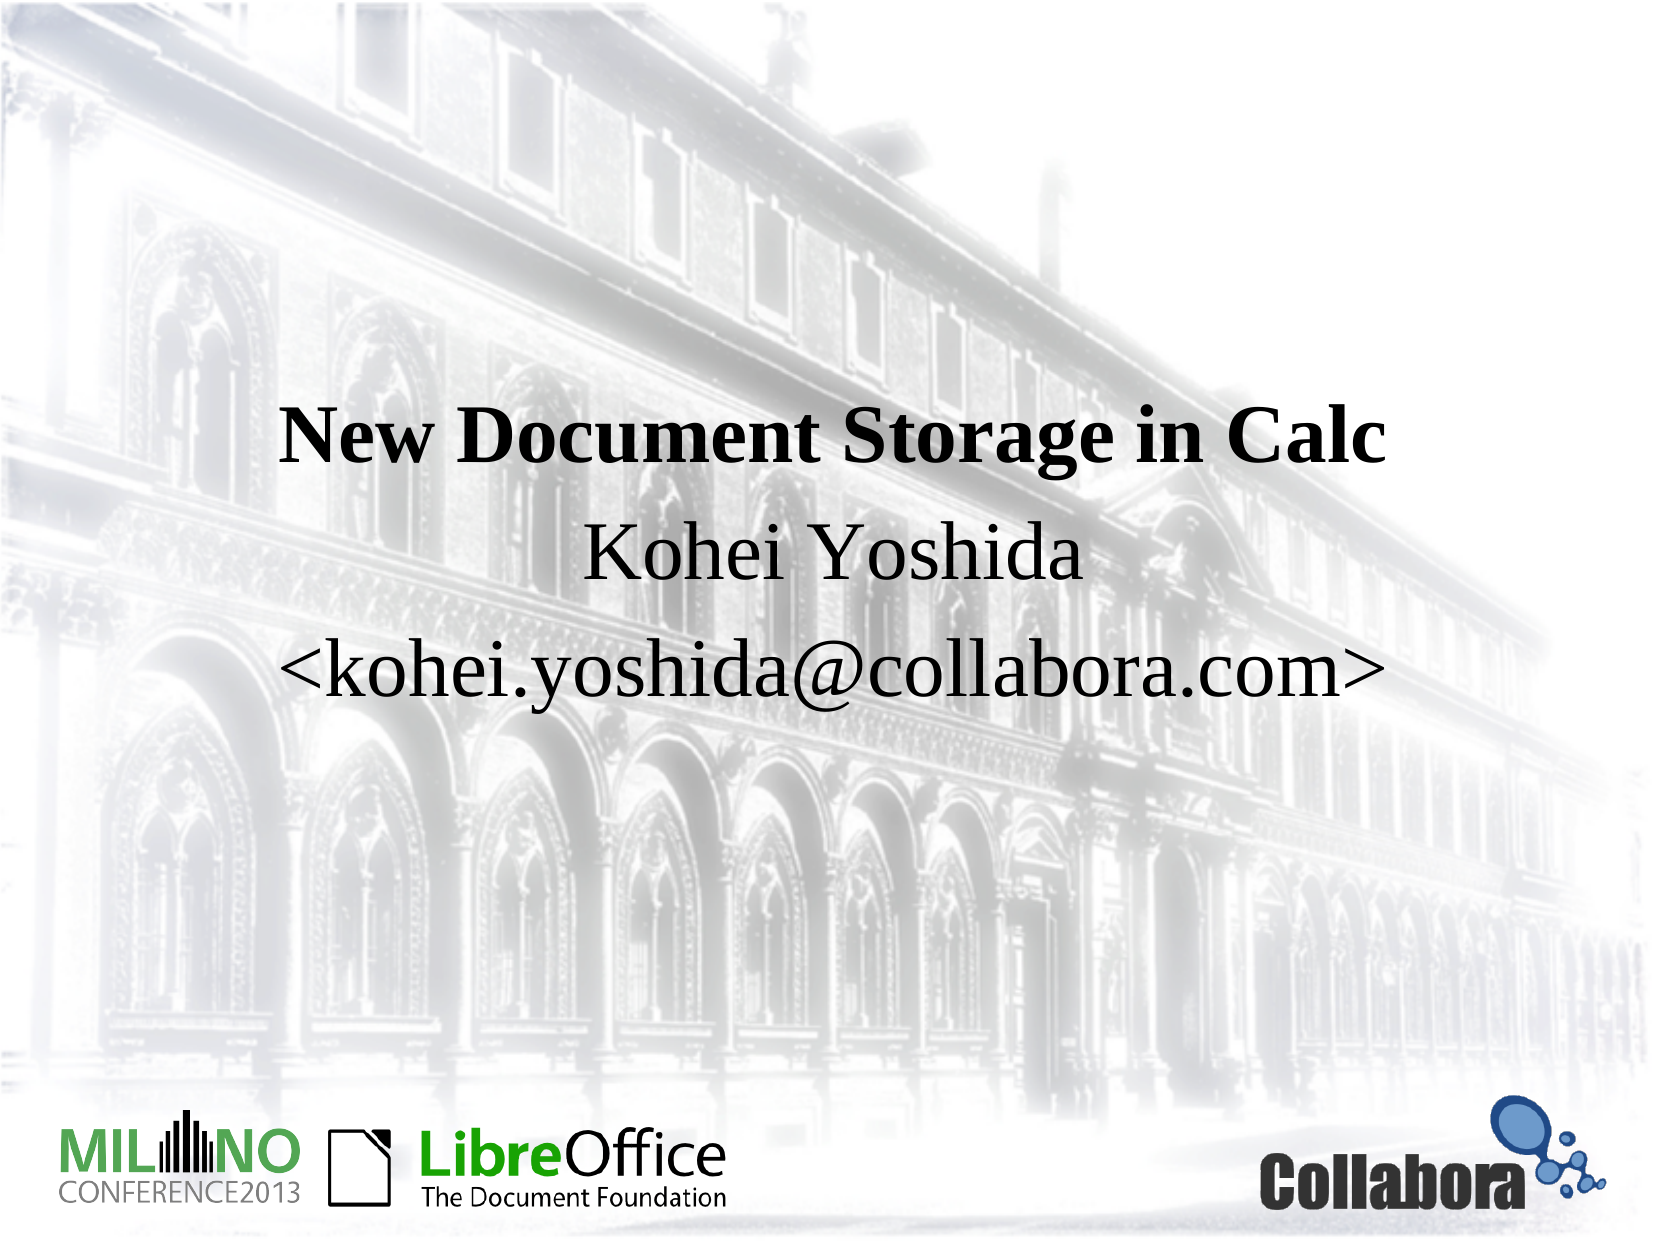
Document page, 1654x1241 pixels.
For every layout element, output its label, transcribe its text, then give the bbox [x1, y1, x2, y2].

text_box New Document Storage in Calc Kohei Yoshida <kohei.yoshida@collabora.com> [77, 388, 1590, 851]
picture [0, 2, 1652, 1241]
